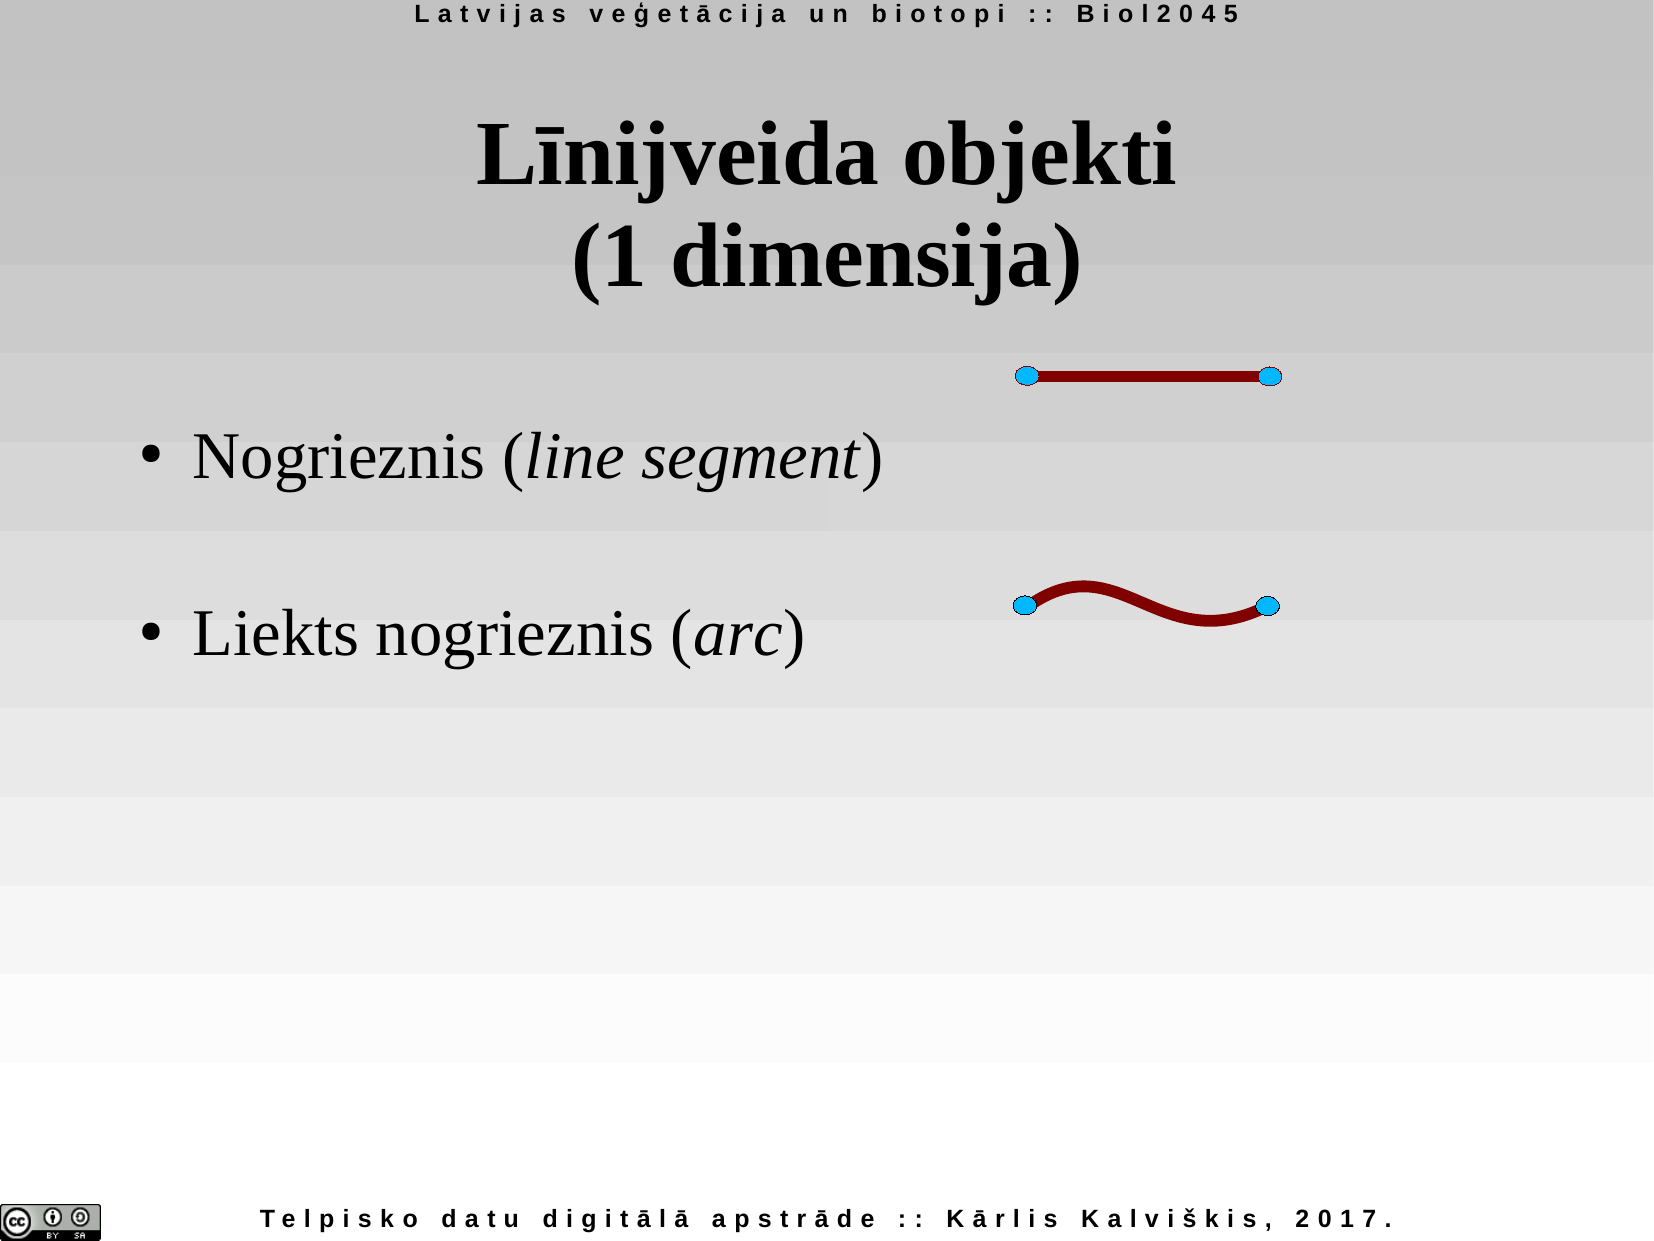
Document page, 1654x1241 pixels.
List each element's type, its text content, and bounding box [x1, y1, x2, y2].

text_box [1255, 596, 1280, 616]
title Līnijveida objekti (1 dimensija) [121, 102, 1534, 311]
text_box [1258, 366, 1282, 386]
list Nogrieznis (line segment) Liekts nogrieznis (arc) [121, 344, 1534, 1127]
picture [0, 0, 1654, 1241]
text_box [1013, 595, 1037, 615]
text_box [1015, 366, 1040, 386]
